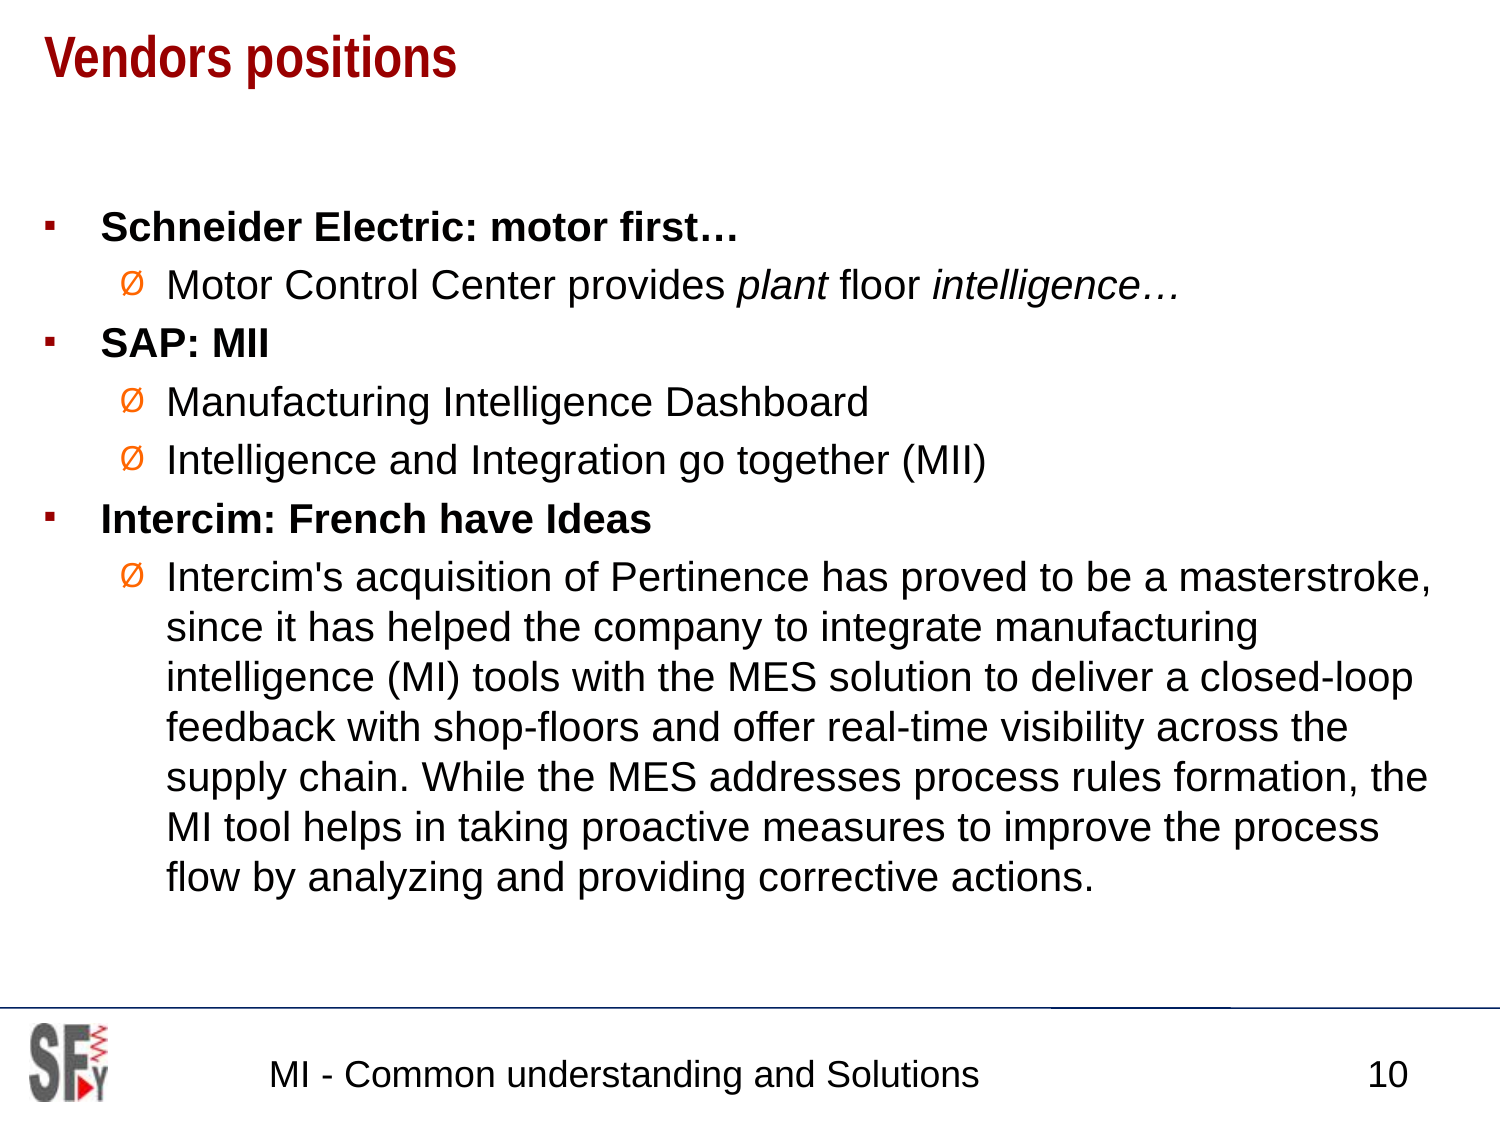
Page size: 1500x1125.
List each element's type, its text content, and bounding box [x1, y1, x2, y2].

list Schneider Electric: motor first… Motor Control Center provides plant floor intelligence… SAP: MII Manufacturing Intelligence Dashboard Intelligence and Integration go together (MII) Intercim: French have Ideas Intercim's acquisition of Pertinence has proved to be a masterstroke, since it has helped the company to integrate manufacturing intelligence (MI) tools with the MES solution to deliver a closed-loop feedback with shop-floors and offer real-time visibility across the supply chain. While the MES addresses process rules formation, the MI tool helps in taking proactive measures to improve the process flow by analyzing and providing corrective actions. [29, 184, 1471, 988]
picture [29, 1023, 108, 1102]
footer MI - Common understanding and Solutions [253, 1034, 1336, 1103]
title Vendors positions [29, 12, 1471, 138]
slide_number <numéro> [1352, 1034, 1490, 1103]
